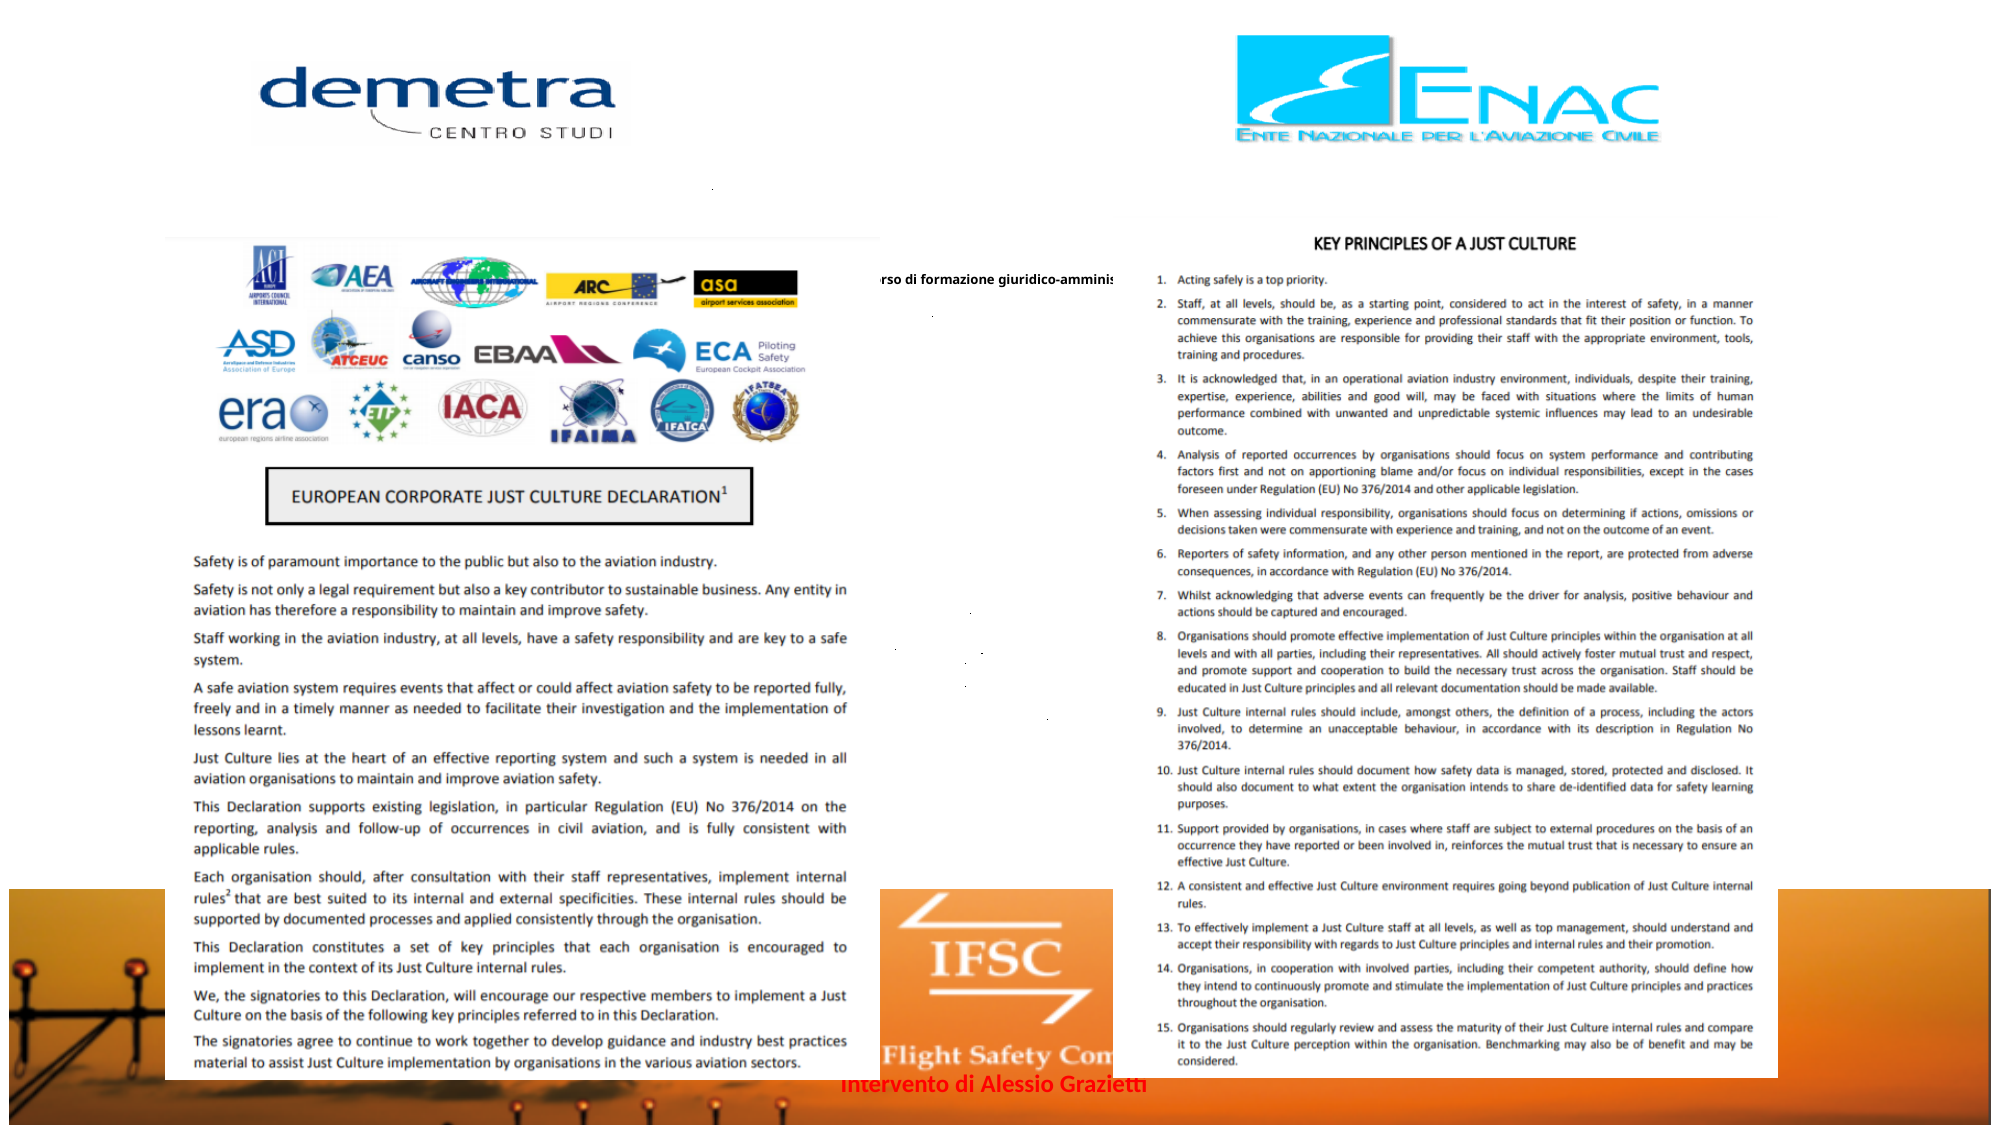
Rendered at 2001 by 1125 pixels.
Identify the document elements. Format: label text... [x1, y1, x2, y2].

subtitle Intervento di Alessio Grazietti [249, 1063, 1750, 1113]
picture [9, 216, 1991, 1125]
picture [210, 6, 1790, 183]
title XIV Corso di formazione giuridico-amministrativa [880, 256, 1113, 353]
